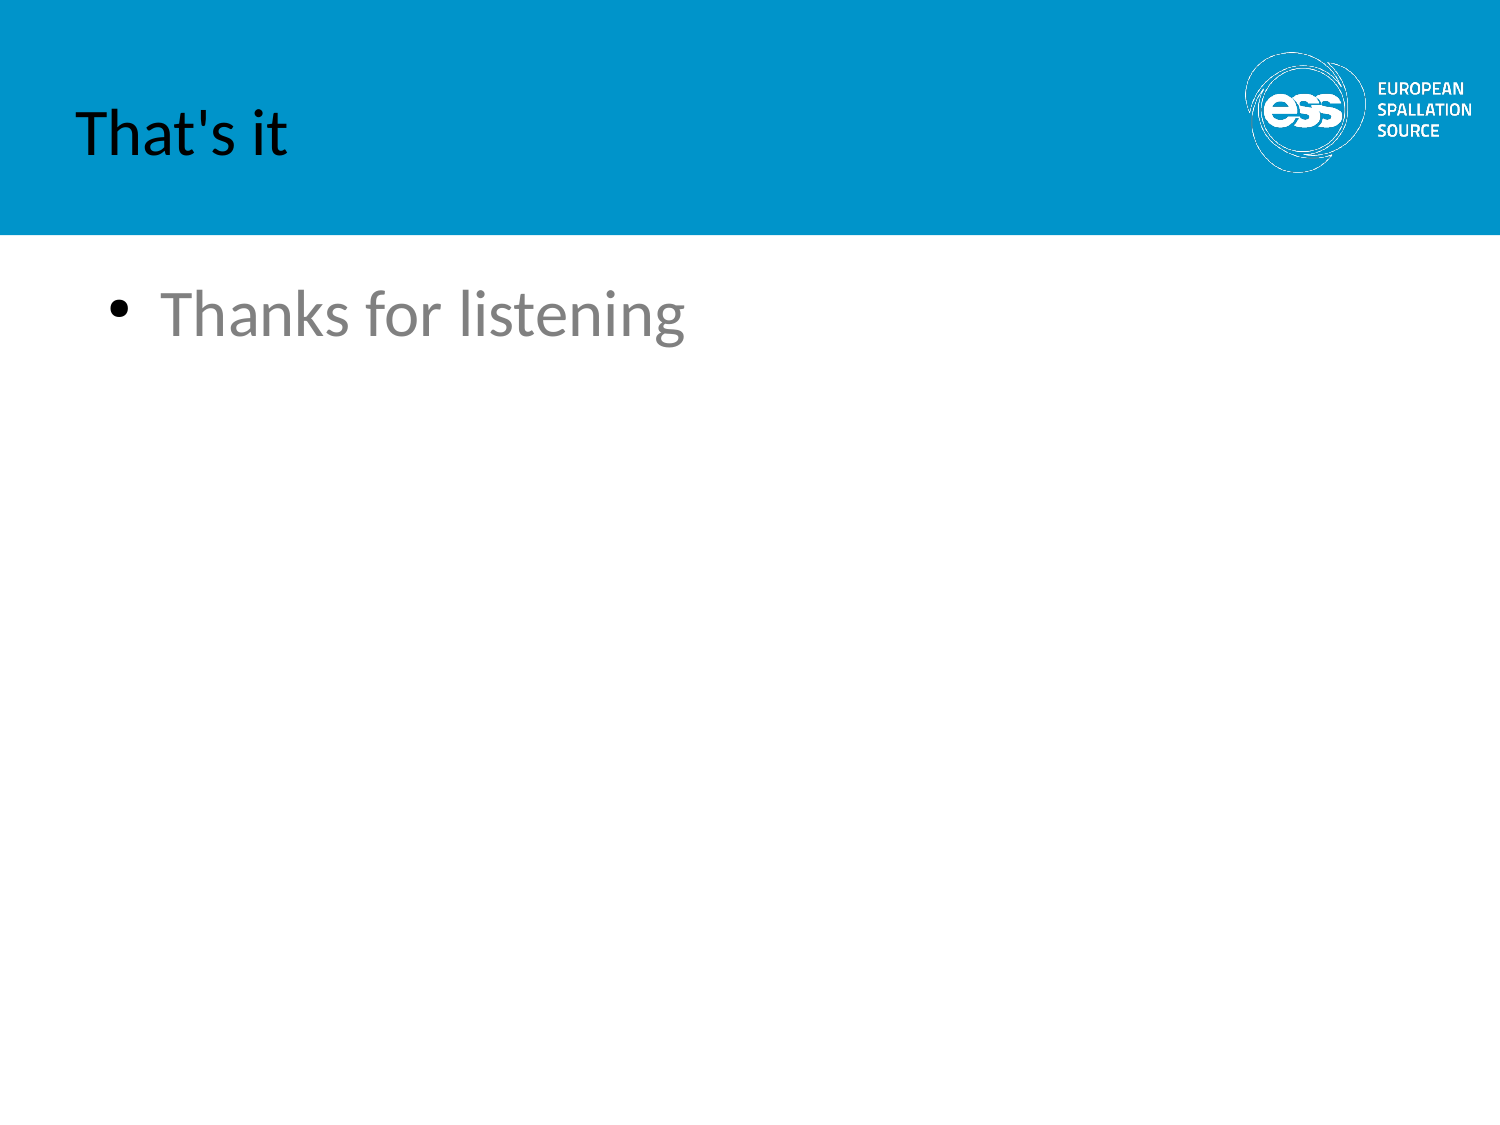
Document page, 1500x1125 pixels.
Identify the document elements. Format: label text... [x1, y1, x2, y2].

picture [1379, 83, 1385, 94]
picture [1409, 104, 1415, 115]
picture [1443, 86, 1450, 93]
picture [1389, 104, 1393, 115]
picture [1436, 104, 1444, 115]
picture [1398, 109, 1406, 115]
title That's it [75, 45, 1247, 233]
picture [1423, 83, 1430, 94]
picture [1400, 83, 1407, 94]
picture [1264, 94, 1342, 127]
list Thanks for listening [75, 262, 1426, 1005]
picture [1418, 104, 1423, 115]
picture [1432, 125, 1438, 136]
picture [1422, 125, 1428, 134]
picture [1454, 83, 1458, 94]
